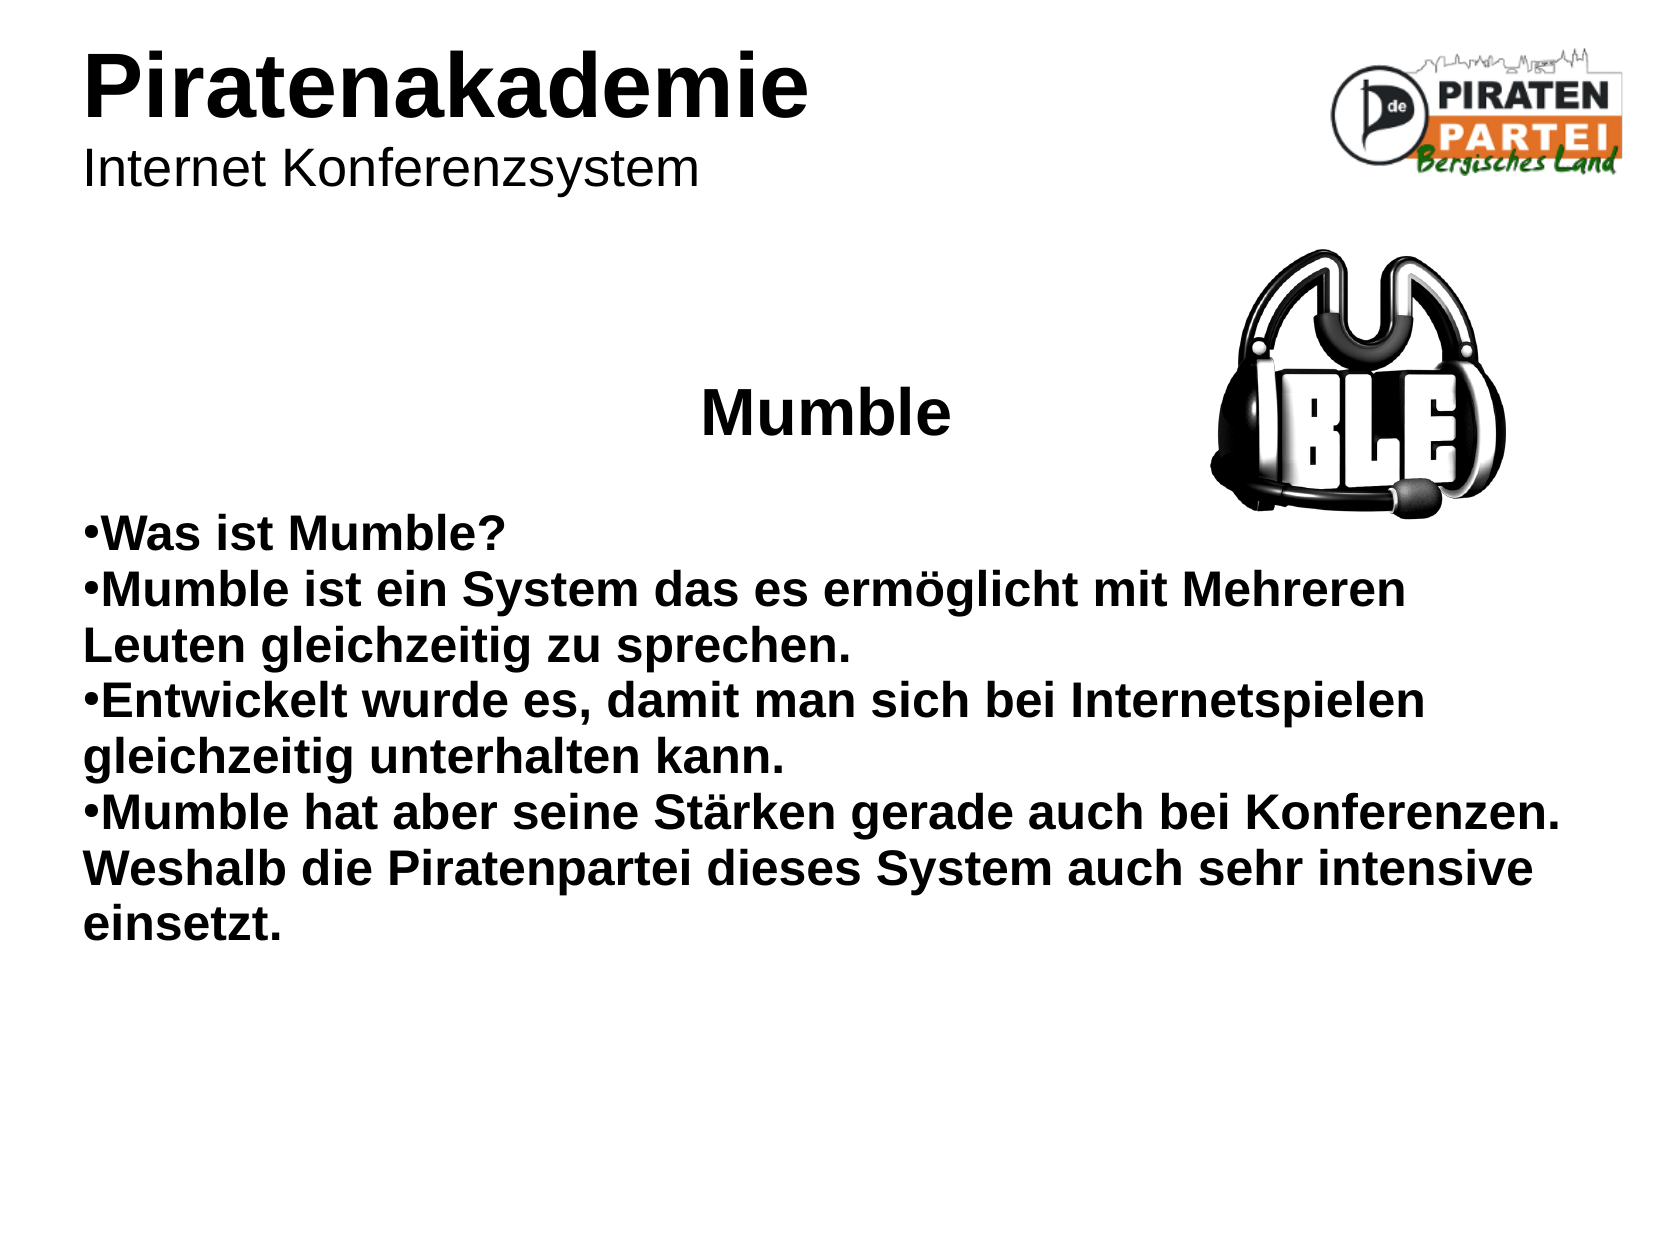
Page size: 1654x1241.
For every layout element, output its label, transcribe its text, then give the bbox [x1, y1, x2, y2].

picture [1210, 236, 1506, 532]
subtitle Mumble Was ist Mumble? Mumble ist ein System das es ermöglicht mit Mehreren Leuten gleichzeitig zu sprechen. Entwickelt wurde es, damit man sich bei Internetspielen gleichzeitig unterhalten kann. Mumble hat aber seine Stärken gerade auch bei Konferenzen. Weshalb die Piratenpartei dieses System auch sehr intensive einsetzt. [82, 374, 1571, 1008]
picture [1328, 47, 1625, 176]
title Piratenakademie Internet Konferenzsystem [82, 34, 1571, 198]
